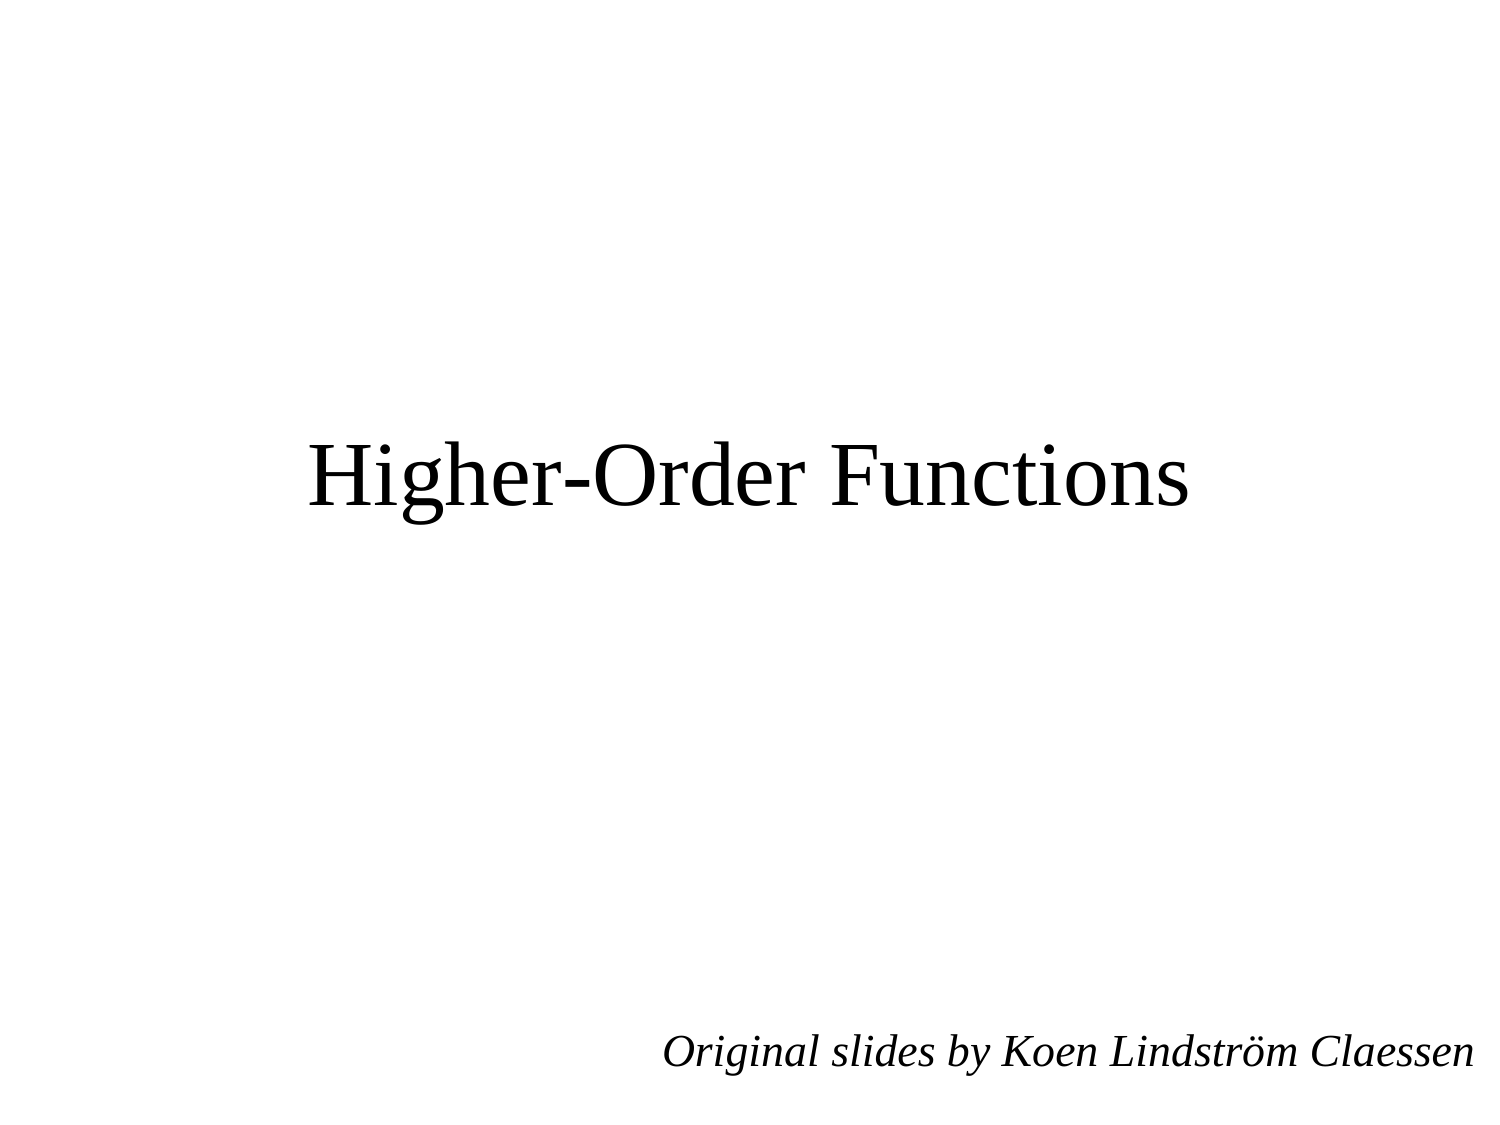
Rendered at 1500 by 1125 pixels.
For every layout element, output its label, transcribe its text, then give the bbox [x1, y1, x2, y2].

subtitle Original slides by Koen Lindström Claessen [637, 1012, 1500, 1088]
title Higher-Order Functions [112, 374, 1388, 563]
